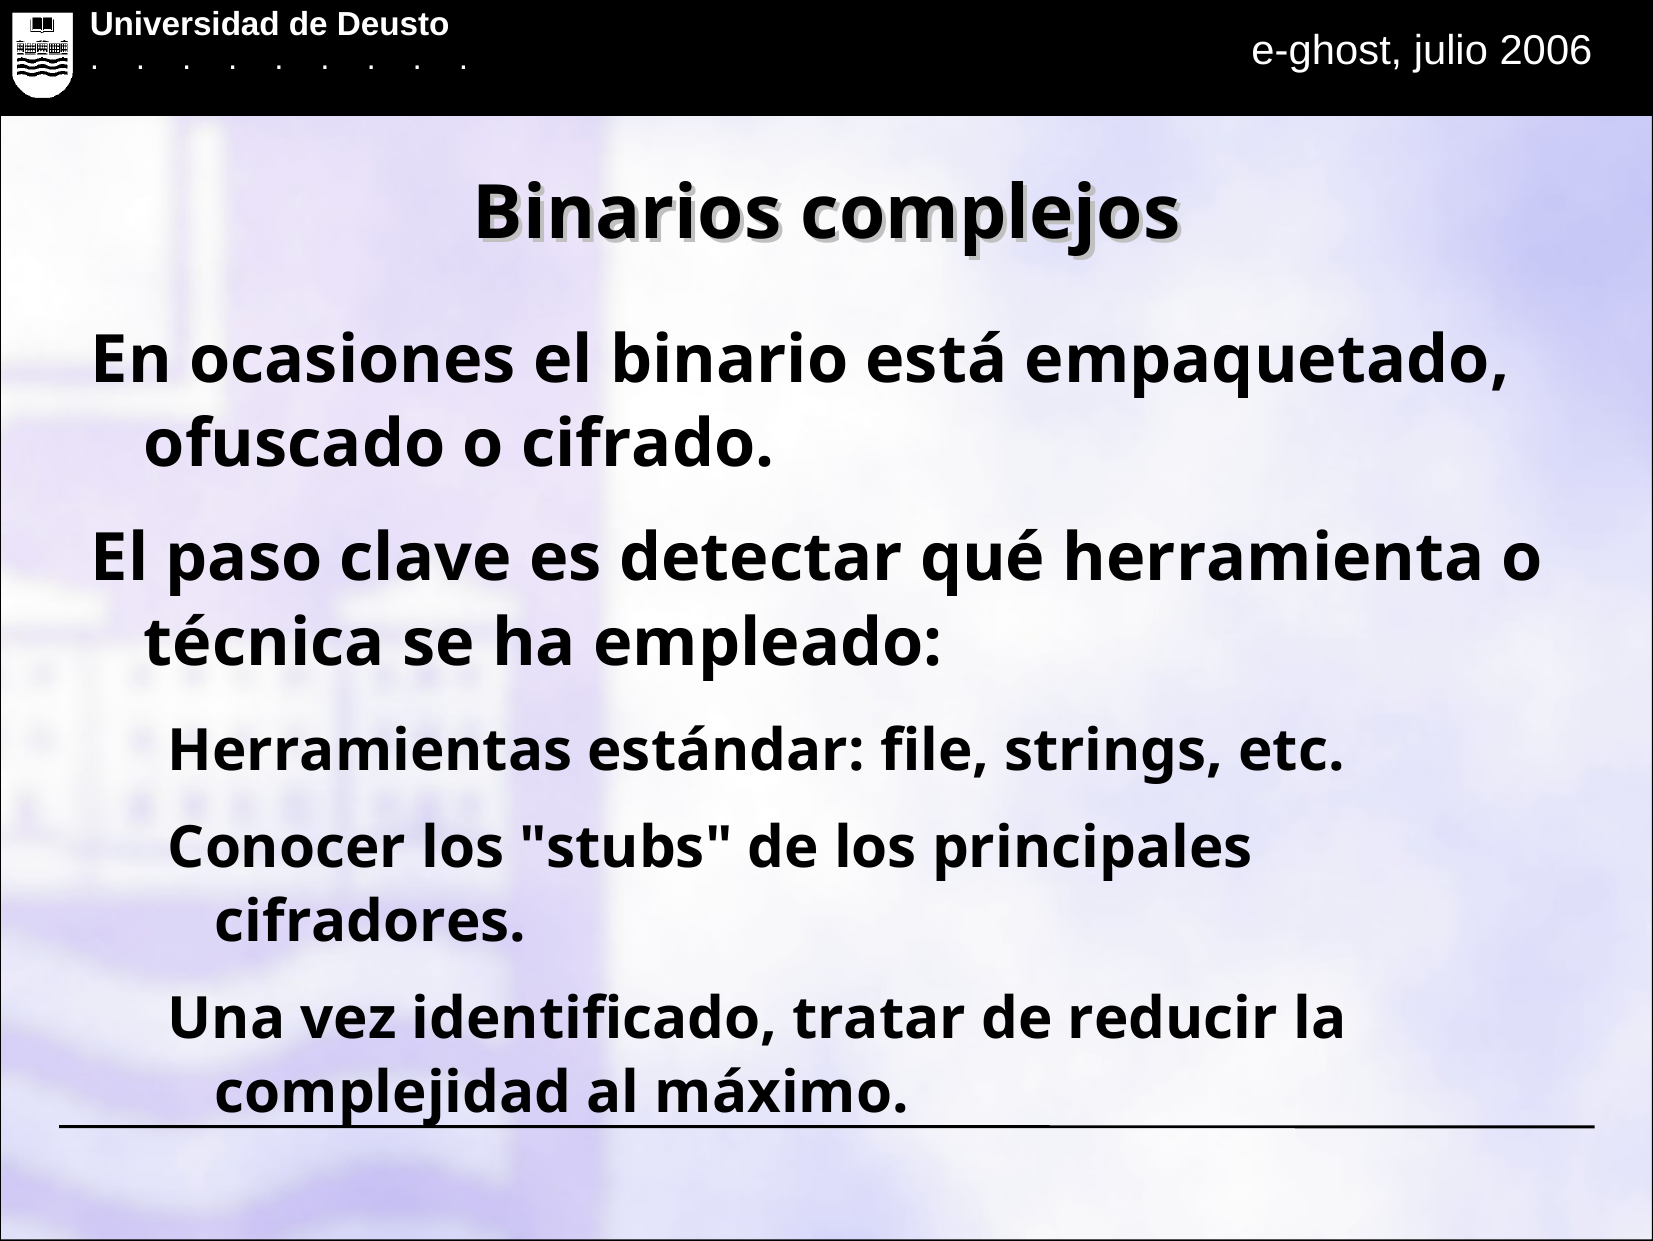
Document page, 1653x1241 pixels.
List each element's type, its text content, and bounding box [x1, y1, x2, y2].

picture [1, 116, 1651, 1239]
title Binarios complejos [121, 140, 1533, 279]
list En ocasiones el binario está empaquetado, ofuscado o cifrado. El paso clave es detectar qué herramienta o técnica se ha empleado: Herramientas estándar: file, strings, etc. Conocer los "stubs" de los principales cifradores. Una vez identificado, tratar de reducir la complejidad al máximo. [73, 314, 1560, 1107]
